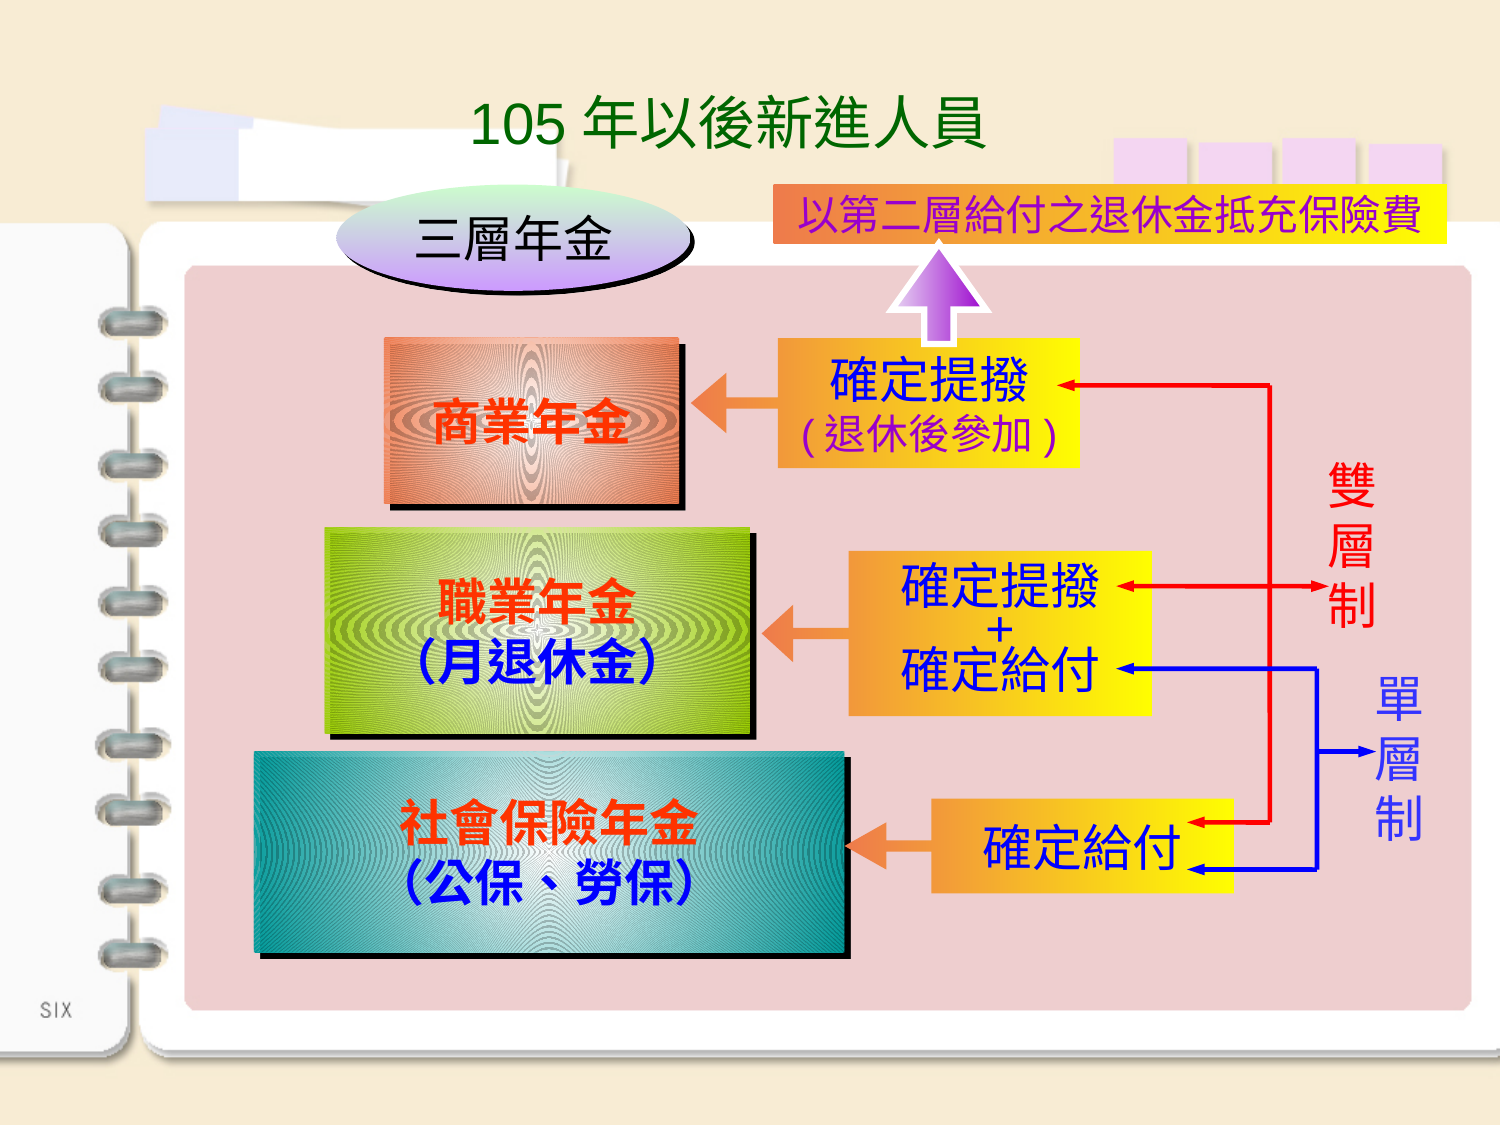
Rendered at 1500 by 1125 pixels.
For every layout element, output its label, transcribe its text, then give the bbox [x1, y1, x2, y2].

text_box 確定提撥 + 確定給付 [761, 550, 1152, 717]
text_box 雙 層 制 [1305, 433, 1400, 657]
text_box 105年以後新進人員 [455, 78, 1045, 163]
text_box 職業年金 （月退休金） [325, 527, 750, 734]
text_box 社會保險年金 （公保、勞保） [254, 752, 844, 952]
text_box 確定給付 [844, 798, 1235, 894]
text_box 商業年金 [384, 338, 679, 504]
text_box 確定提撥 (退休後參加) [690, 338, 1081, 469]
text_box [891, 243, 987, 344]
text_box 三層年金 [336, 184, 691, 291]
text_box 單 層 制 [1352, 633, 1447, 882]
text_box 以第二層給付之退休金抵充保險費 [774, 185, 1447, 244]
